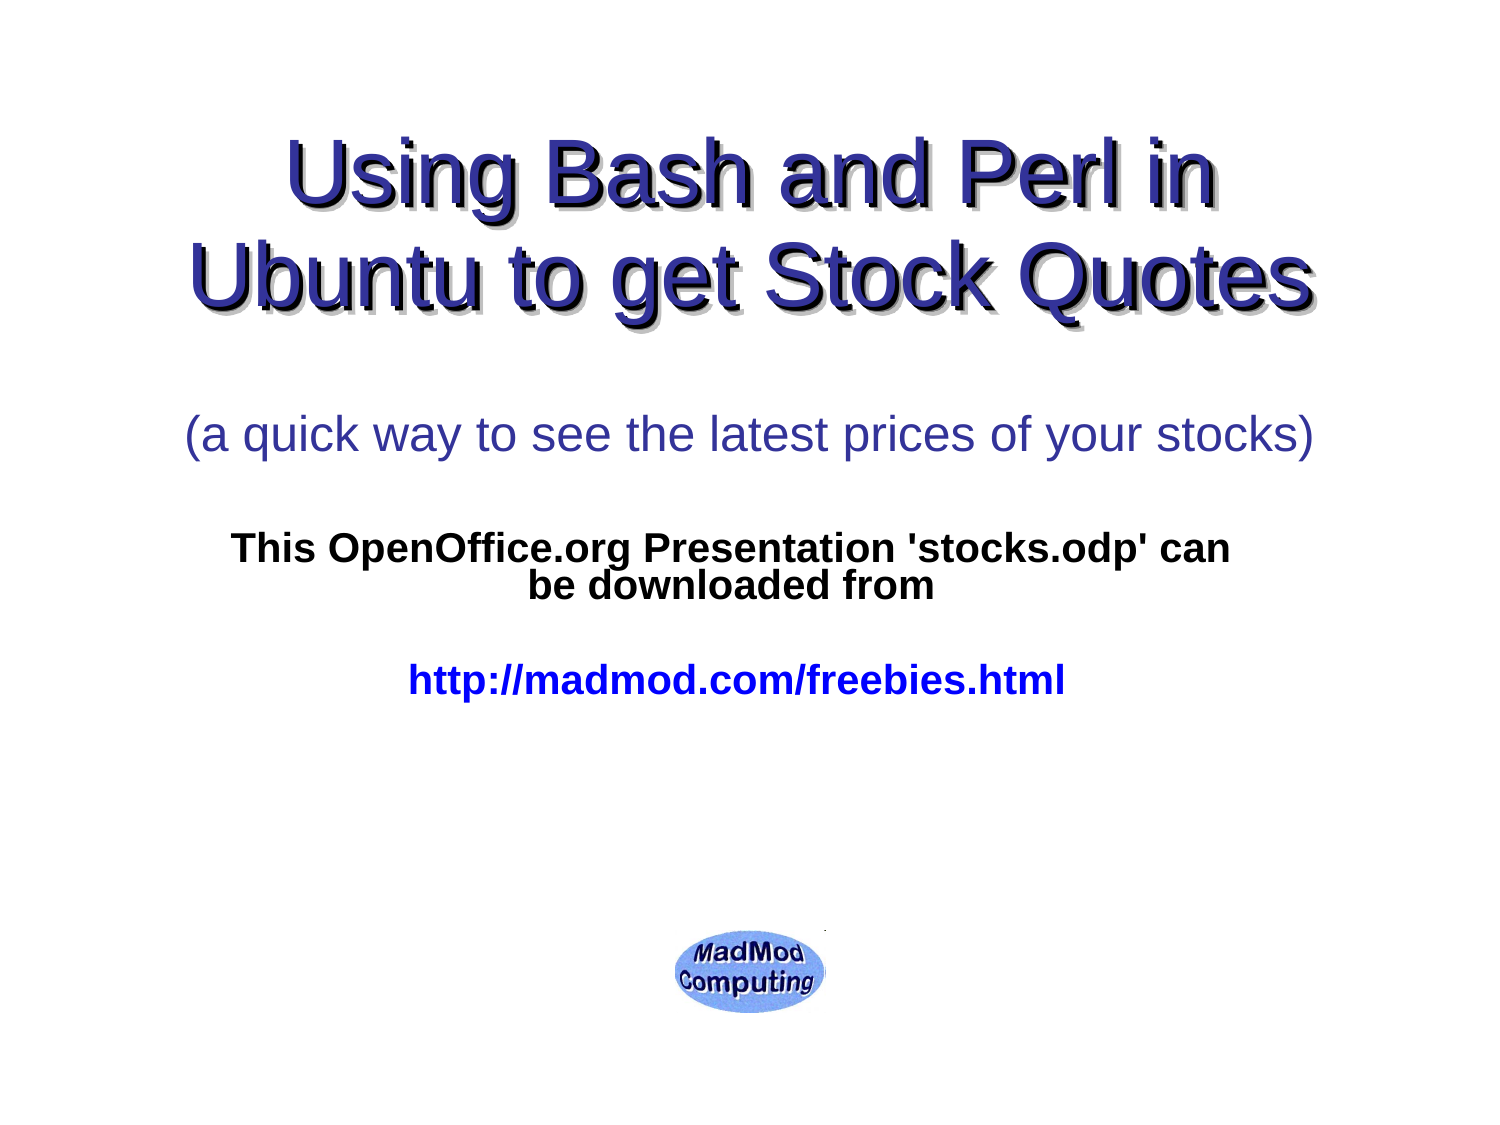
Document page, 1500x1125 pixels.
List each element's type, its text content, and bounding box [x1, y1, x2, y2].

title Using Bash and Perl in Ubuntu to get Stock Quotes [112, 112, 1388, 334]
subtitle This OpenOffice.org Presentation 'stocks.odp' can be downloaded from http://madmod.com/freebies.html [112, 525, 1276, 720]
picture [675, 930, 826, 1013]
text_box (a quick way to see the latest prices of your stocks) [112, 374, 1388, 488]
